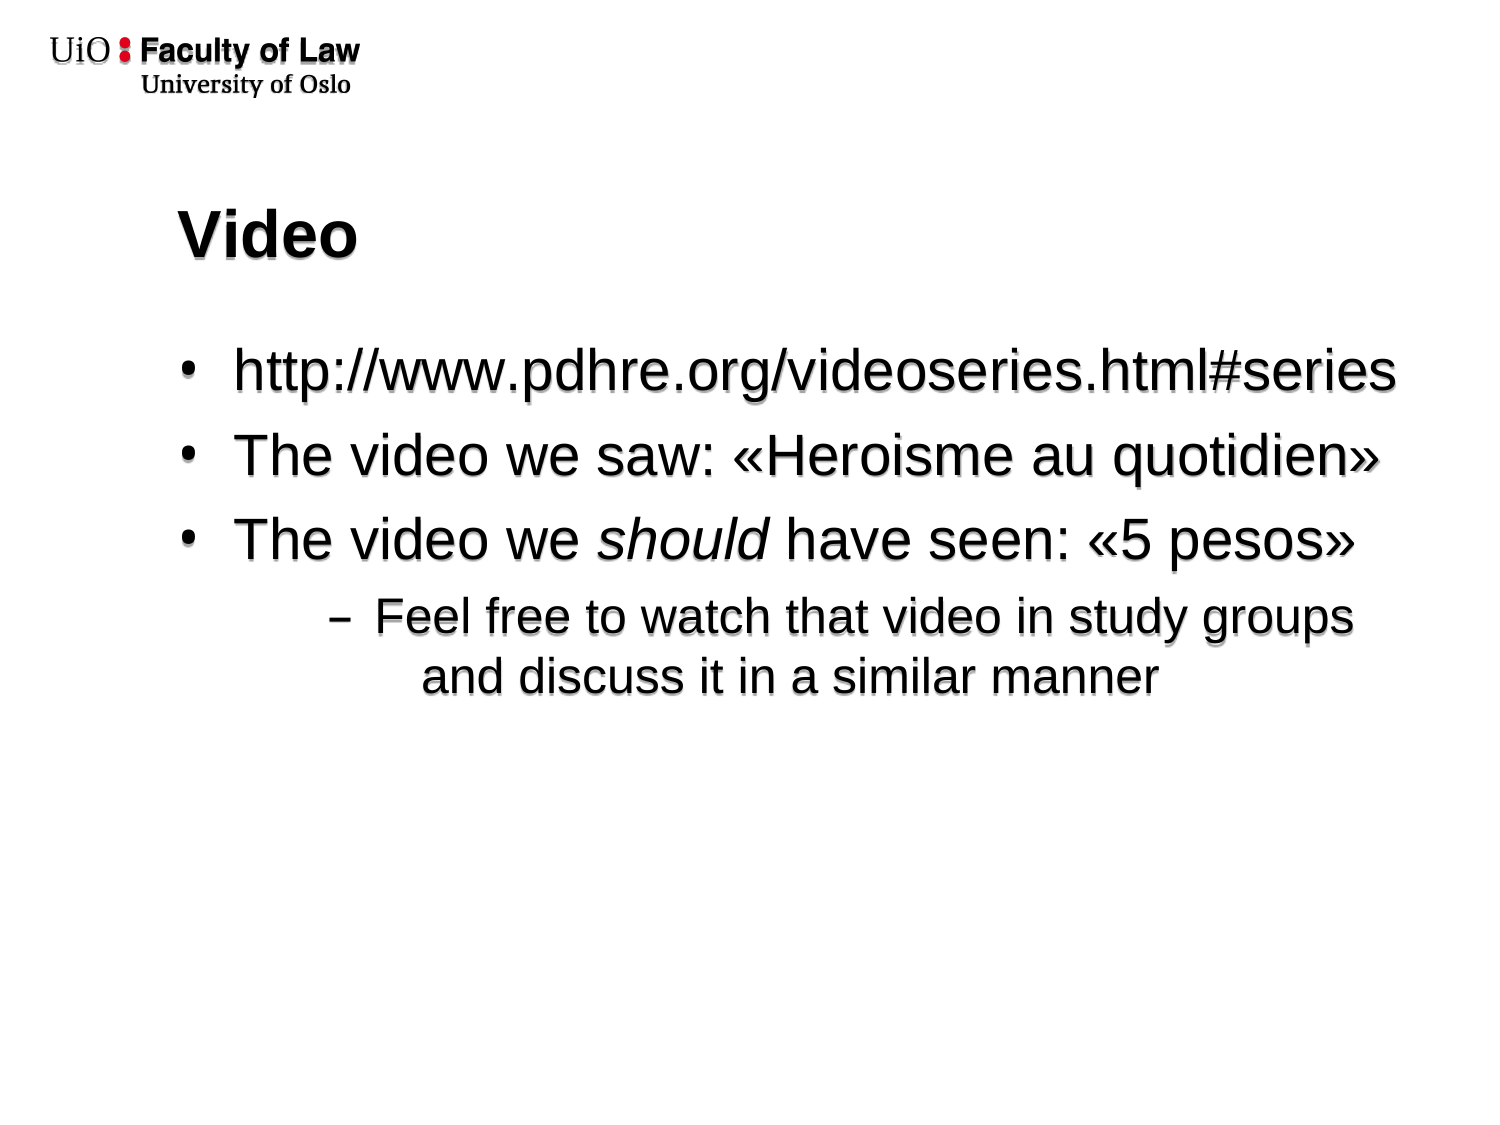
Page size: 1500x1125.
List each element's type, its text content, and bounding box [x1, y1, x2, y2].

list http://www.pdhre.org/videoseries.html#series The video we saw: «Heroisme au quotidien» The video we should have seen: «5 pesos» Feel free to watch that video in study groups and discuss it in a similar manner [162, 324, 1426, 1000]
title Video [162, 137, 1426, 324]
